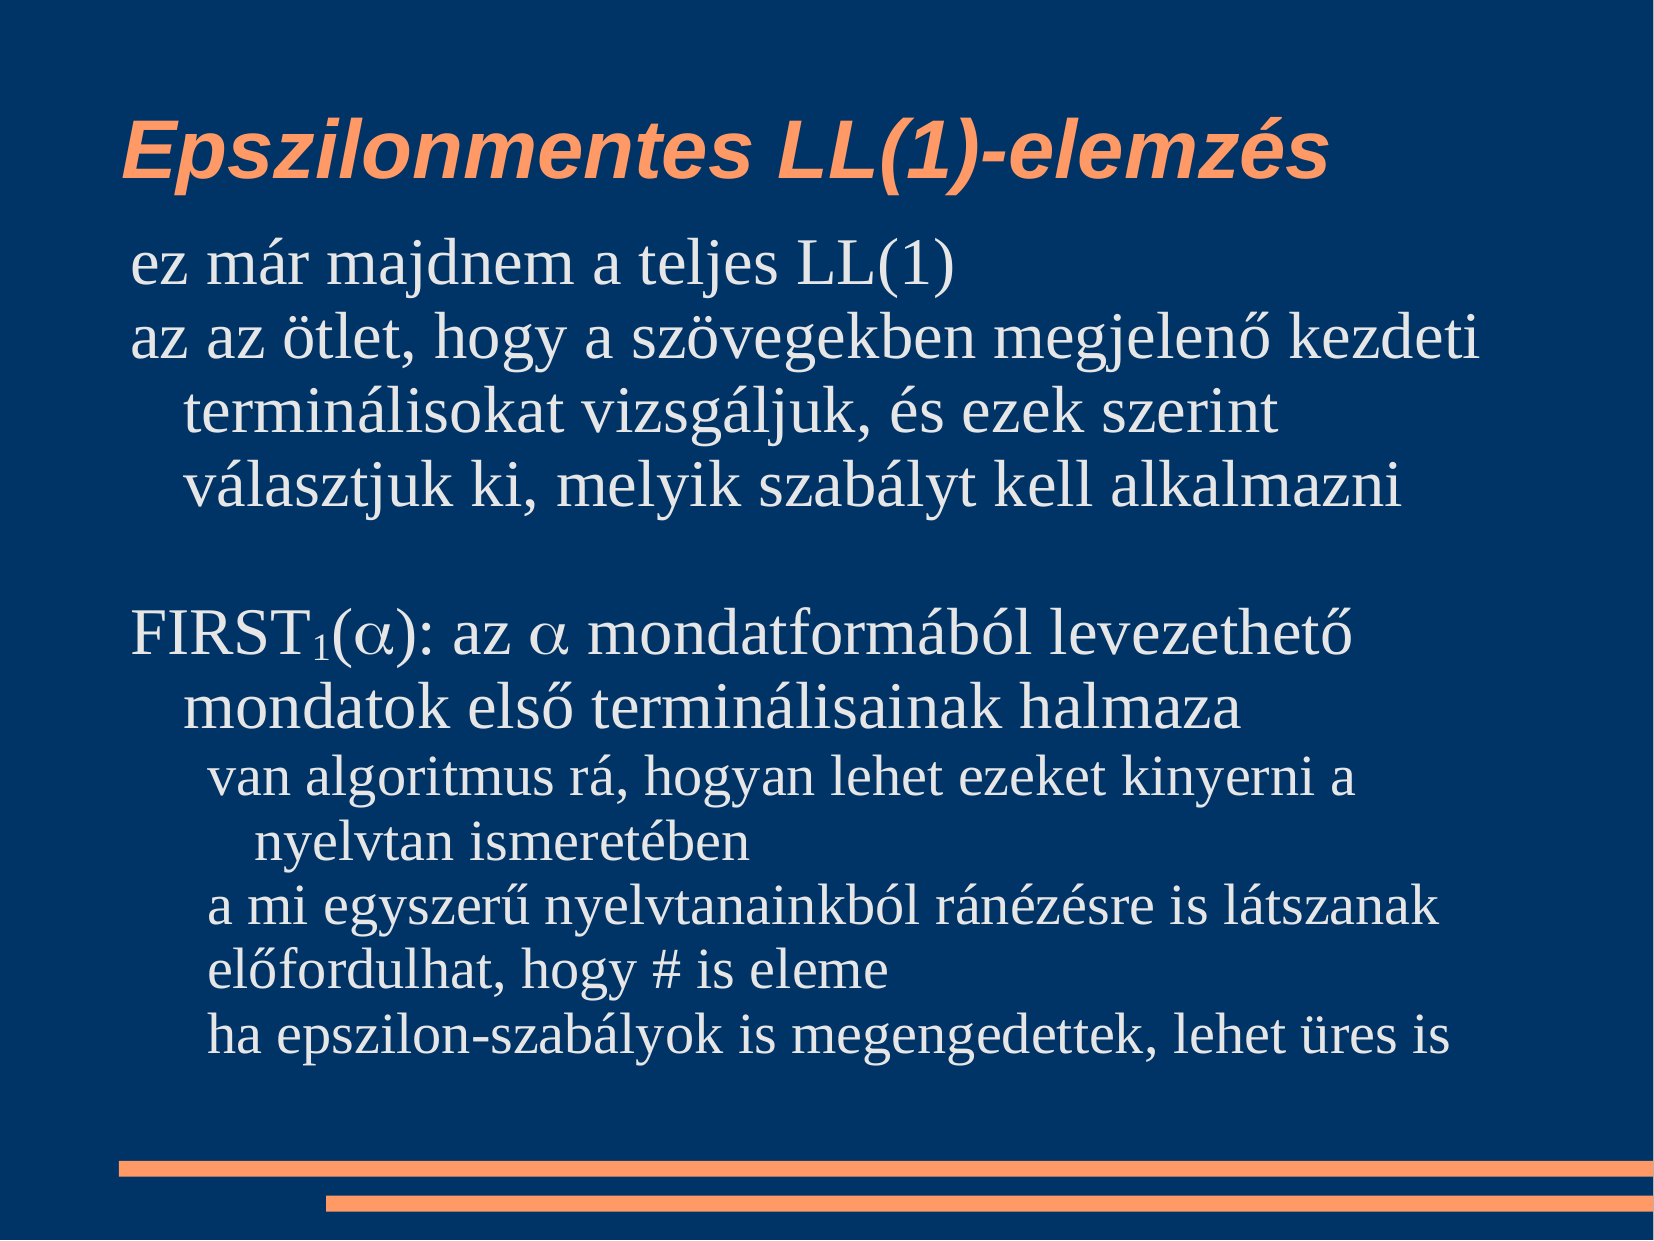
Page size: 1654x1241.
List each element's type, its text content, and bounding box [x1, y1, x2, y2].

title Epszilonmentes LL(1)-elemzés [121, 46, 1534, 225]
list ez már majdnem a teljes LL(1) az az ötlet, hogy a szövegekben megjelenő kezdeti terminálisokat vizsgáljuk, és ezek szerint választjuk ki, melyik szabályt kell alkalmazni FIRST1(a): az a mondatformából levezethető mondatok első terminálisainak halmaza van algoritmus rá, hogyan lehet ezeket kinyerni a nyelvtan ismeretében a mi egyszerű nyelvtanainkból ránézésre is látszanak előfordulhat, hogy # is eleme ha epszilon-szabályok is megengedettek, lehet üres is [112, 225, 1552, 1231]
